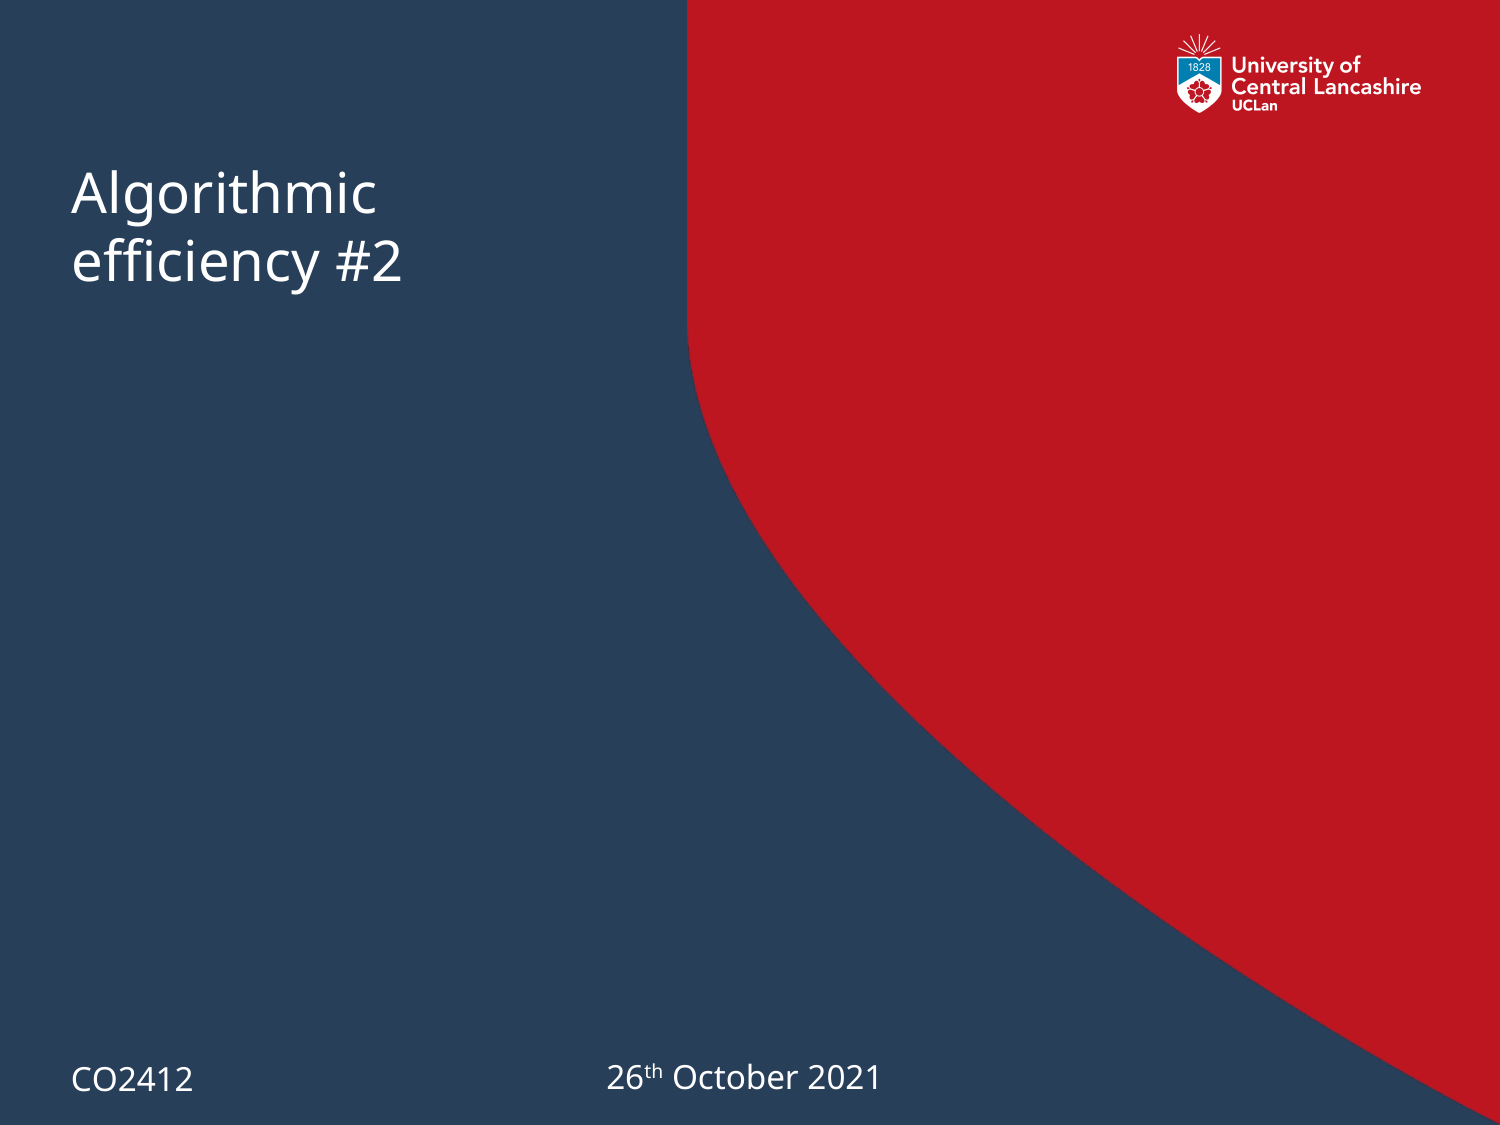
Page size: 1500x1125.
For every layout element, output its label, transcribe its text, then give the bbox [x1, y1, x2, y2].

picture [687, 0, 1500, 1125]
text_box Algorithmic efficiency #2 [56, 104, 1185, 346]
